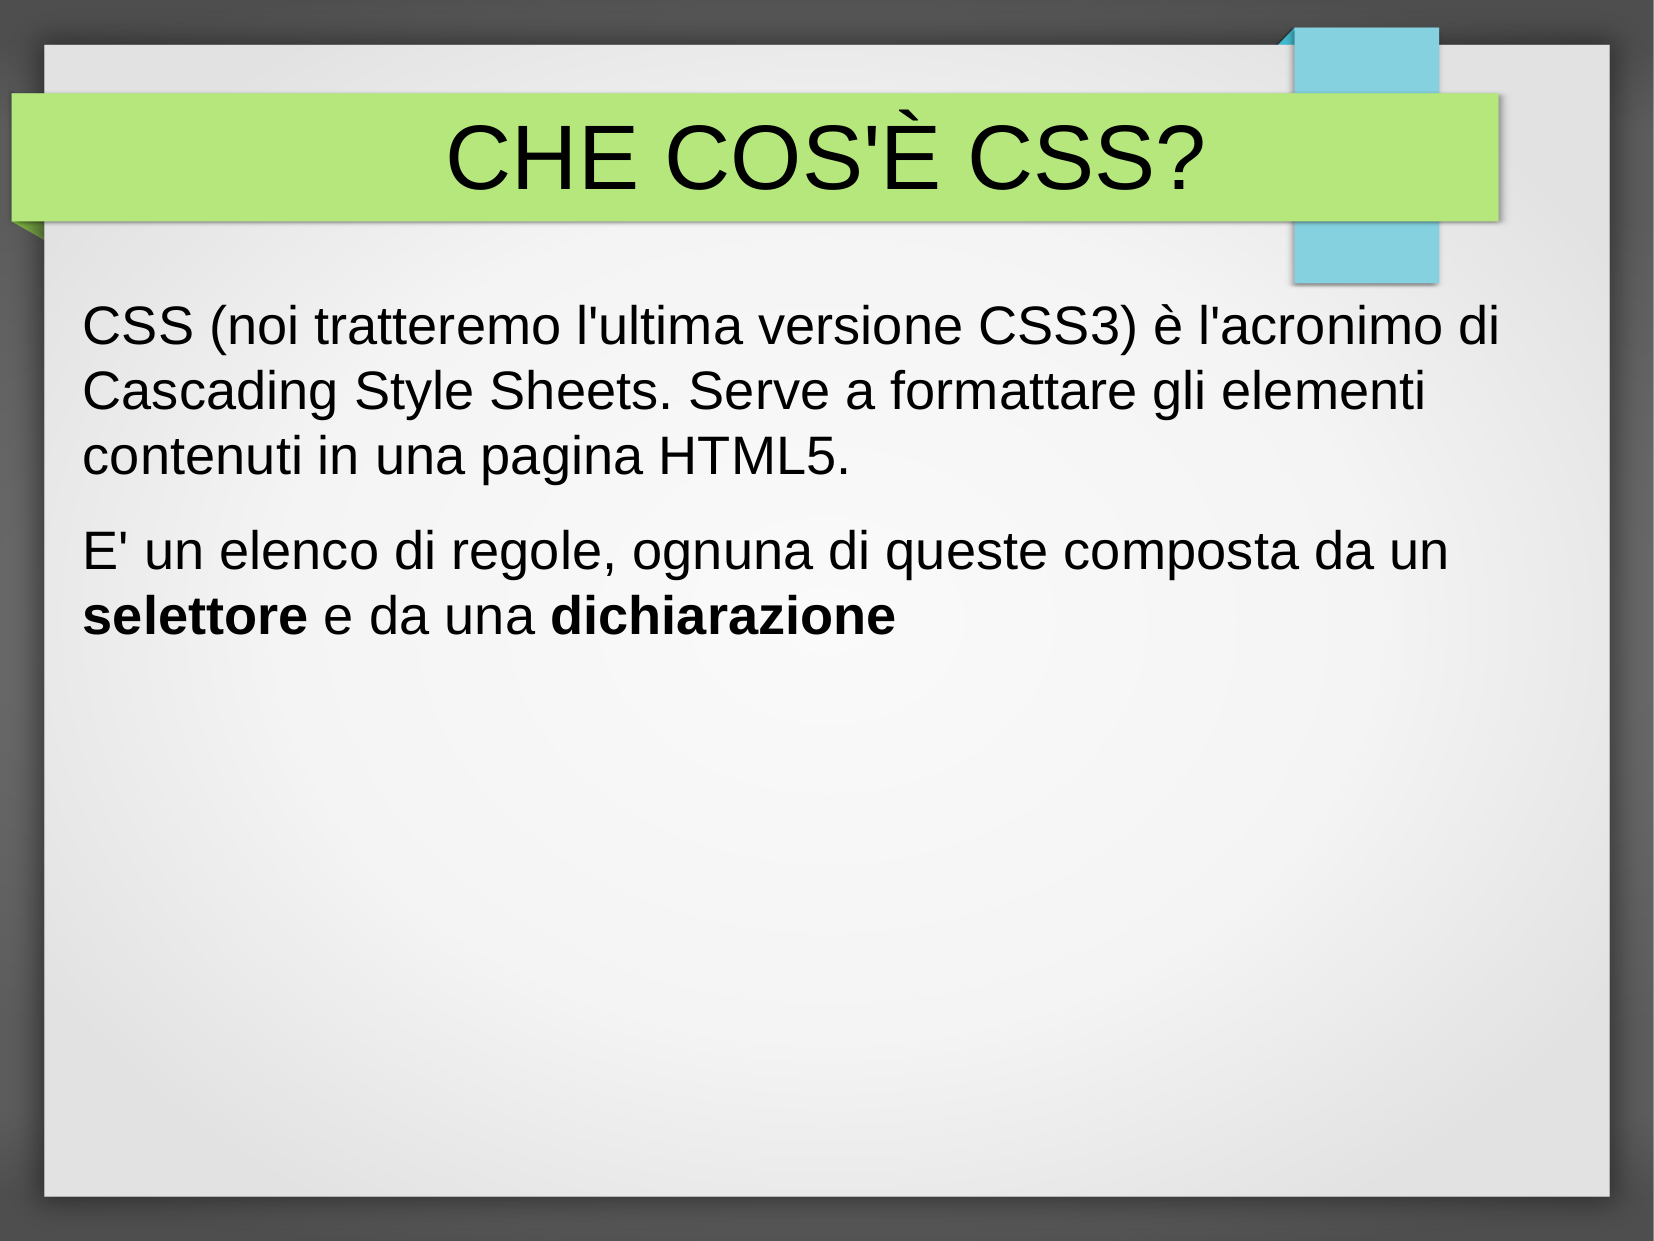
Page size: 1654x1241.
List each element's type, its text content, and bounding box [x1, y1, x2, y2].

picture [0, 0, 1654, 1241]
title CHE COS'È CSS? [82, 49, 1571, 257]
list CSS (noi tratteremo l'ultima versione CSS3) è l'acronimo di Cascading Style Sheets. Serve a formattare gli elementi contenuti in una pagina HTML5. E' un elenco di regole, ognuna di queste composta da un selettore e da una dichiarazione [82, 290, 1571, 1010]
